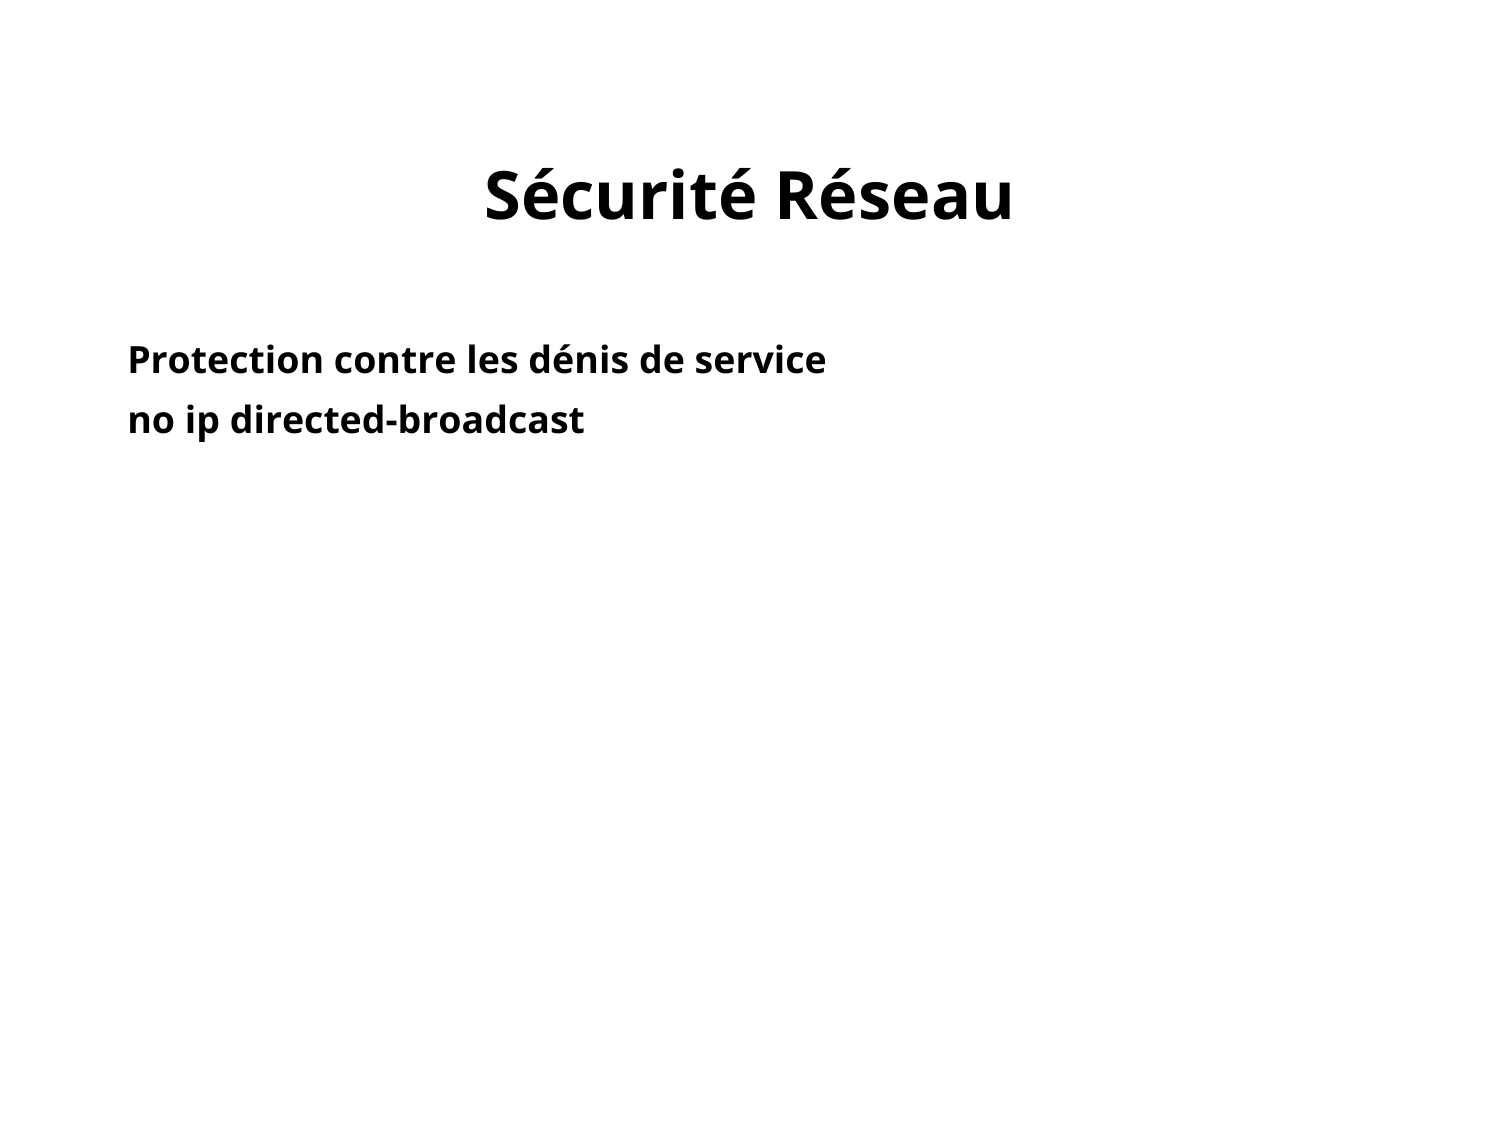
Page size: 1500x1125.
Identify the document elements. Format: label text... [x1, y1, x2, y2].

title Sécurité Réseau [112, 99, 1388, 288]
list Protection contre les dénis de service no ip directed-broadcast [112, 324, 1388, 1001]
